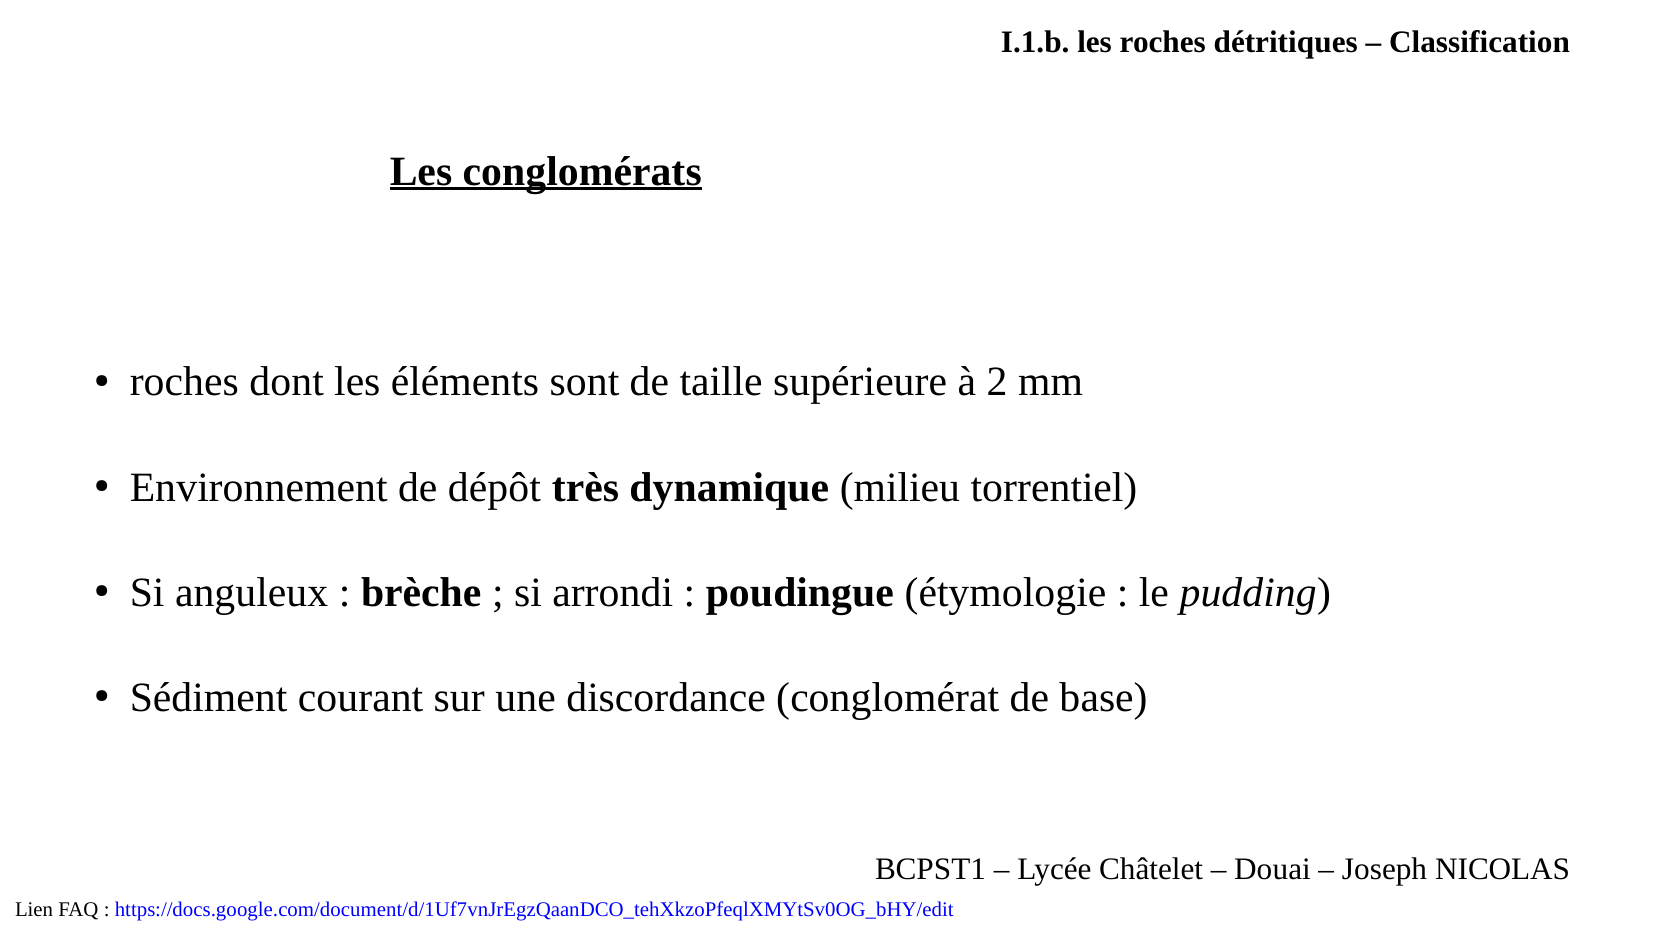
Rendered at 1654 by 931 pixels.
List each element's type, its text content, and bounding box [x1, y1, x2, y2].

text_box Lien FAQ : https://docs.google.com/document/d/1Uf7vnJrEgzQaanDCO_tehXkzoPfeqlXMYtSv0OG_bHY/edit [0, 897, 993, 931]
text_box Les conglomérats roches dont les éléments sont de taille supérieure à 2 mm Environnement de dépôt très dynamique (milieu torrentiel) Si anguleux : brèche ; si arrondi : poudingue (étymologie : le pudding) Sédiment courant sur une discordance (conglomérat de base) [94, 147, 1595, 721]
text_box I.1.b. les roches détritiques – Classification [637, 5, 1572, 78]
text_box BCPST1 – Lycée Châtelet – Douai – Joseph NICOLAS [637, 832, 1571, 905]
